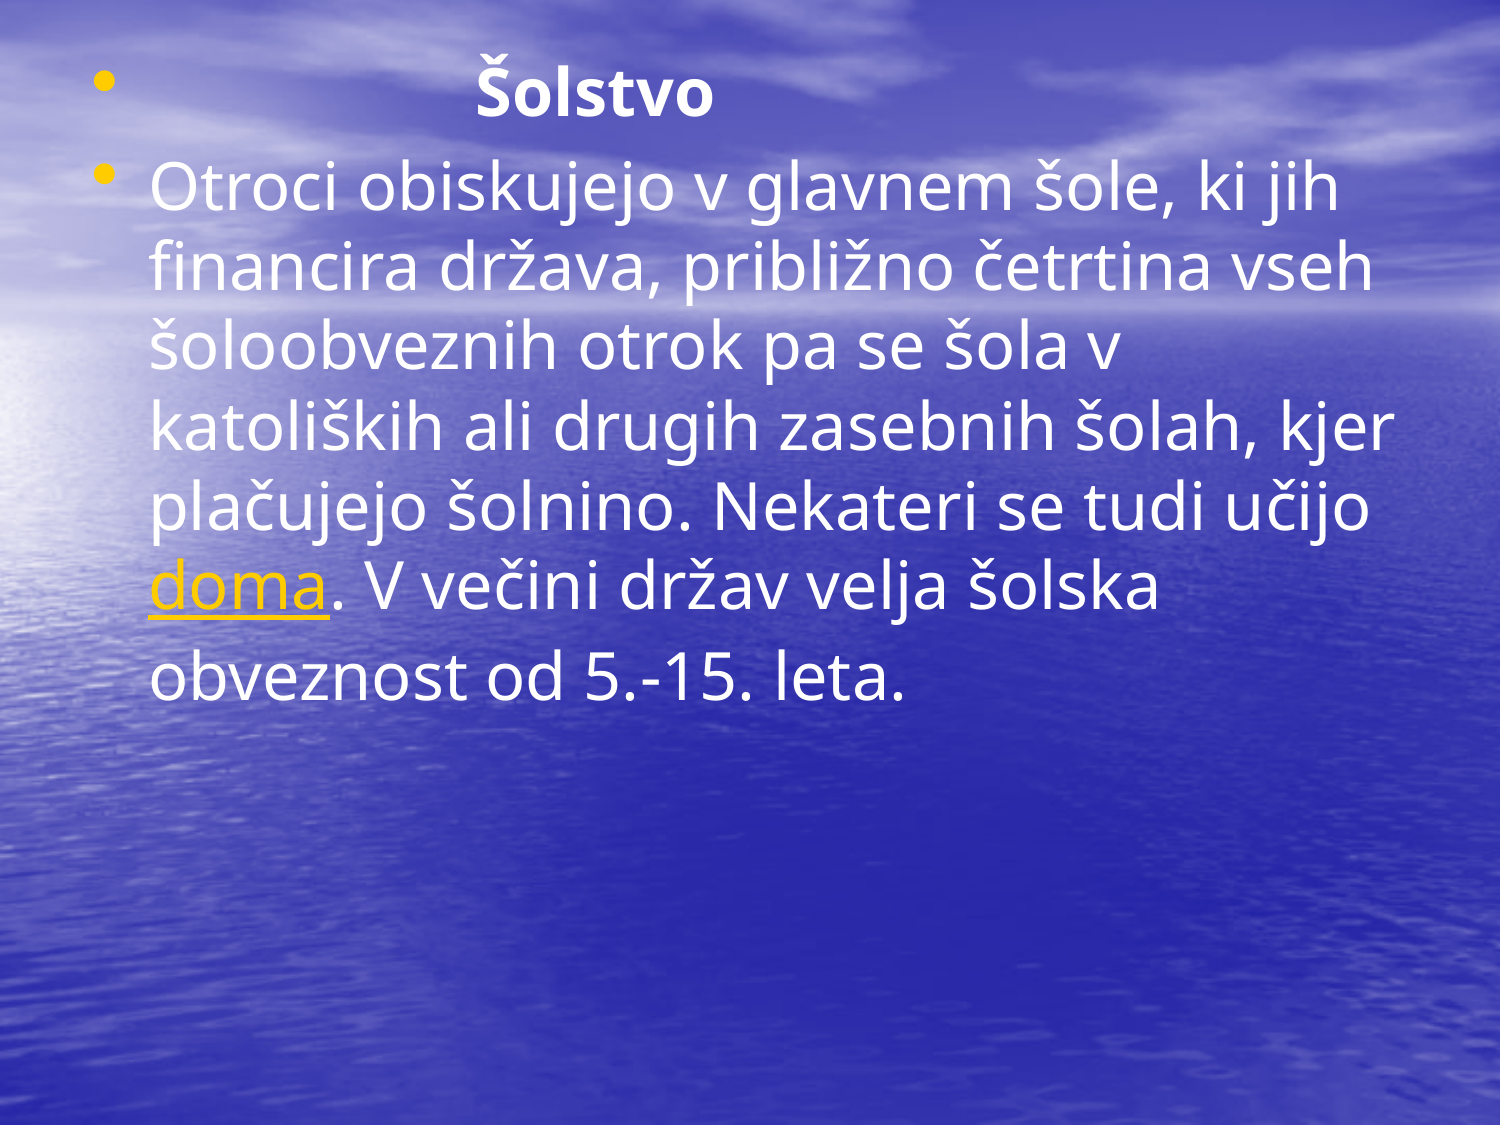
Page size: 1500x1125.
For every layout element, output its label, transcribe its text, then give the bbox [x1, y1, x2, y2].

list Šolstvo Otroci obiskujejo v glavnem šole, ki jih financira država, približno četrtina vseh šoloobveznih otrok pa se šola v katoliških ali drugih zasebnih šolah, kjer plačujejo šolnino. Nekateri se tudi učijo doma. V večini držav velja šolska obveznost od 5.-15. leta. [76, 42, 1427, 1083]
picture [0, 0, 1500, 1125]
